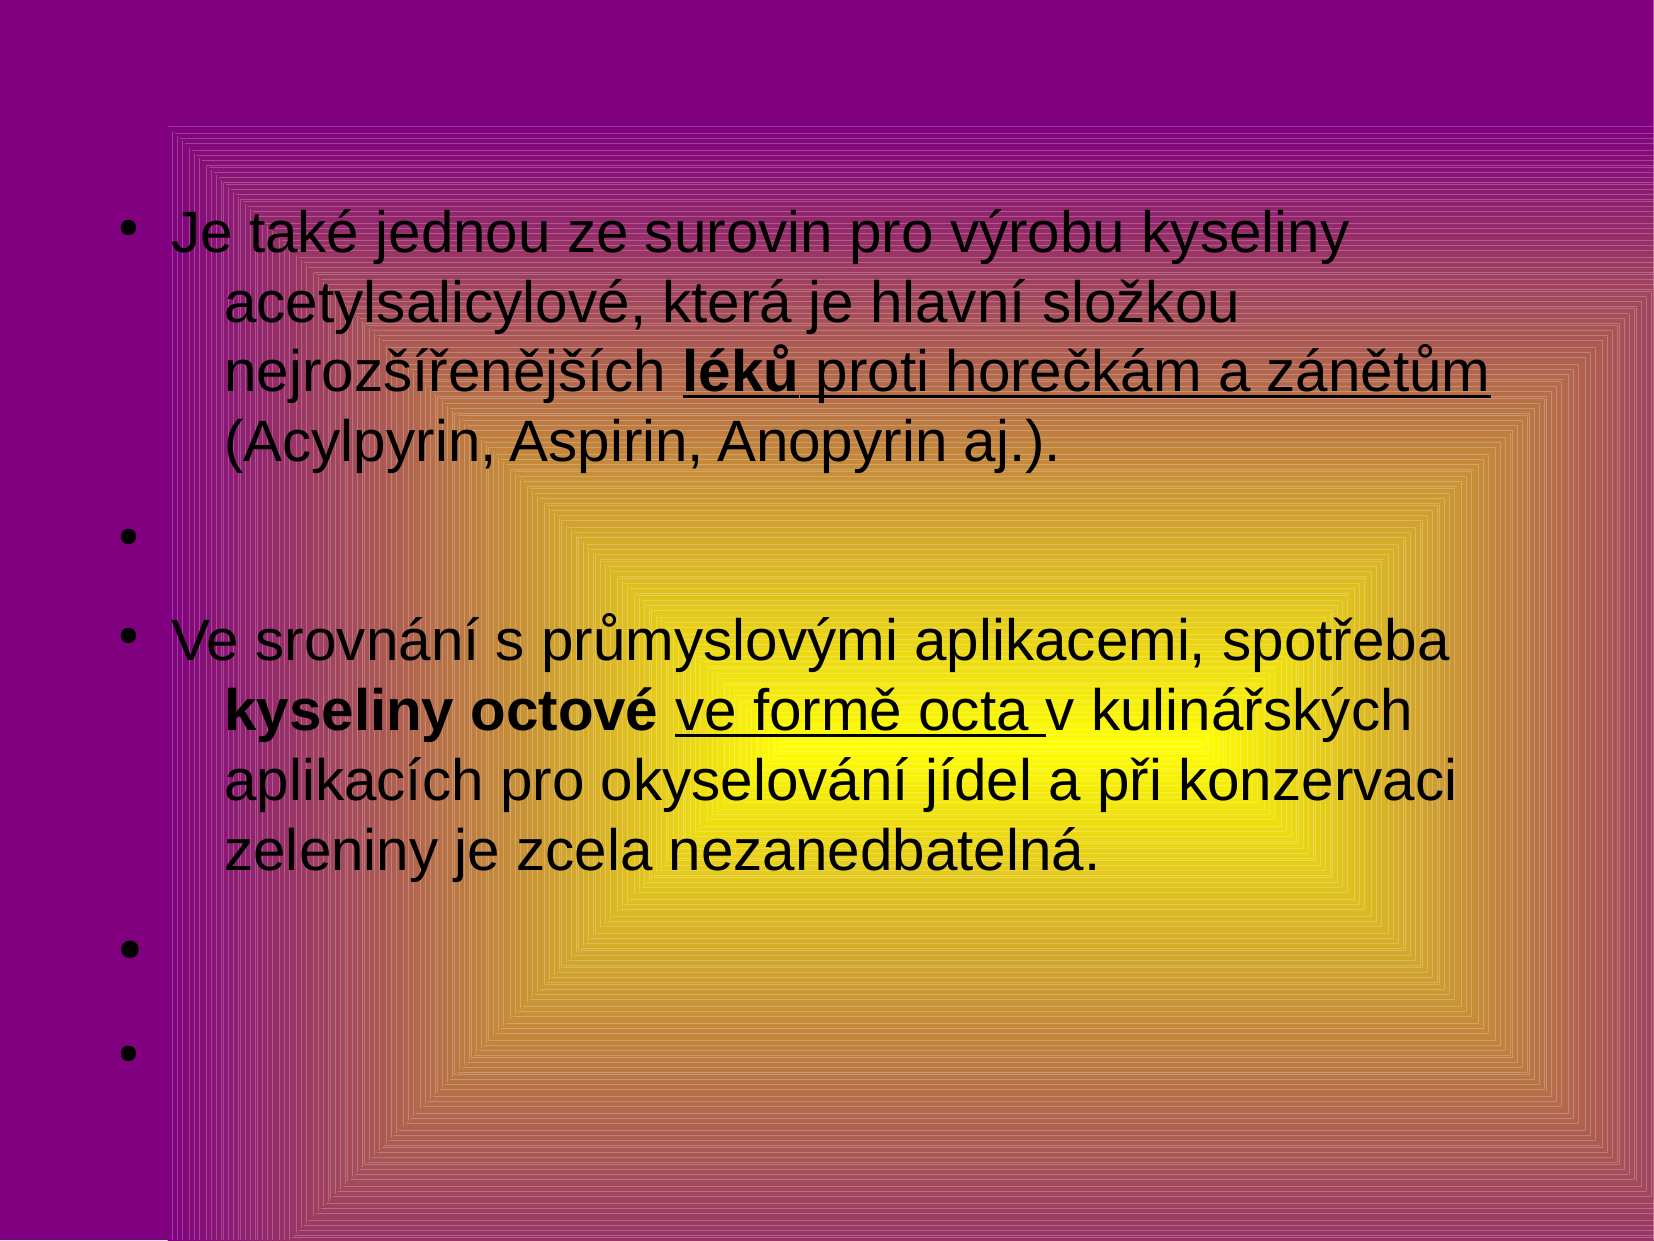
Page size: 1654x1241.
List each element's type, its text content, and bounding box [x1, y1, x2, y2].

list Je také jednou ze surovin pro výrobu kyseliny acetylsalicylové, která je hlavní složkou nejrozšířenějších léků proti horečkám a zánětům (Acylpyrin, Aspirin, Anopyrin aj.). Ve srovnání s průmyslovými aplikacemi, spotřeba kyseliny octové ve formě octa v kulinářských aplikacích pro okyselování jídel a při konzervaci zeleniny je zcela nezanedbatelná. [82, 193, 1571, 1038]
